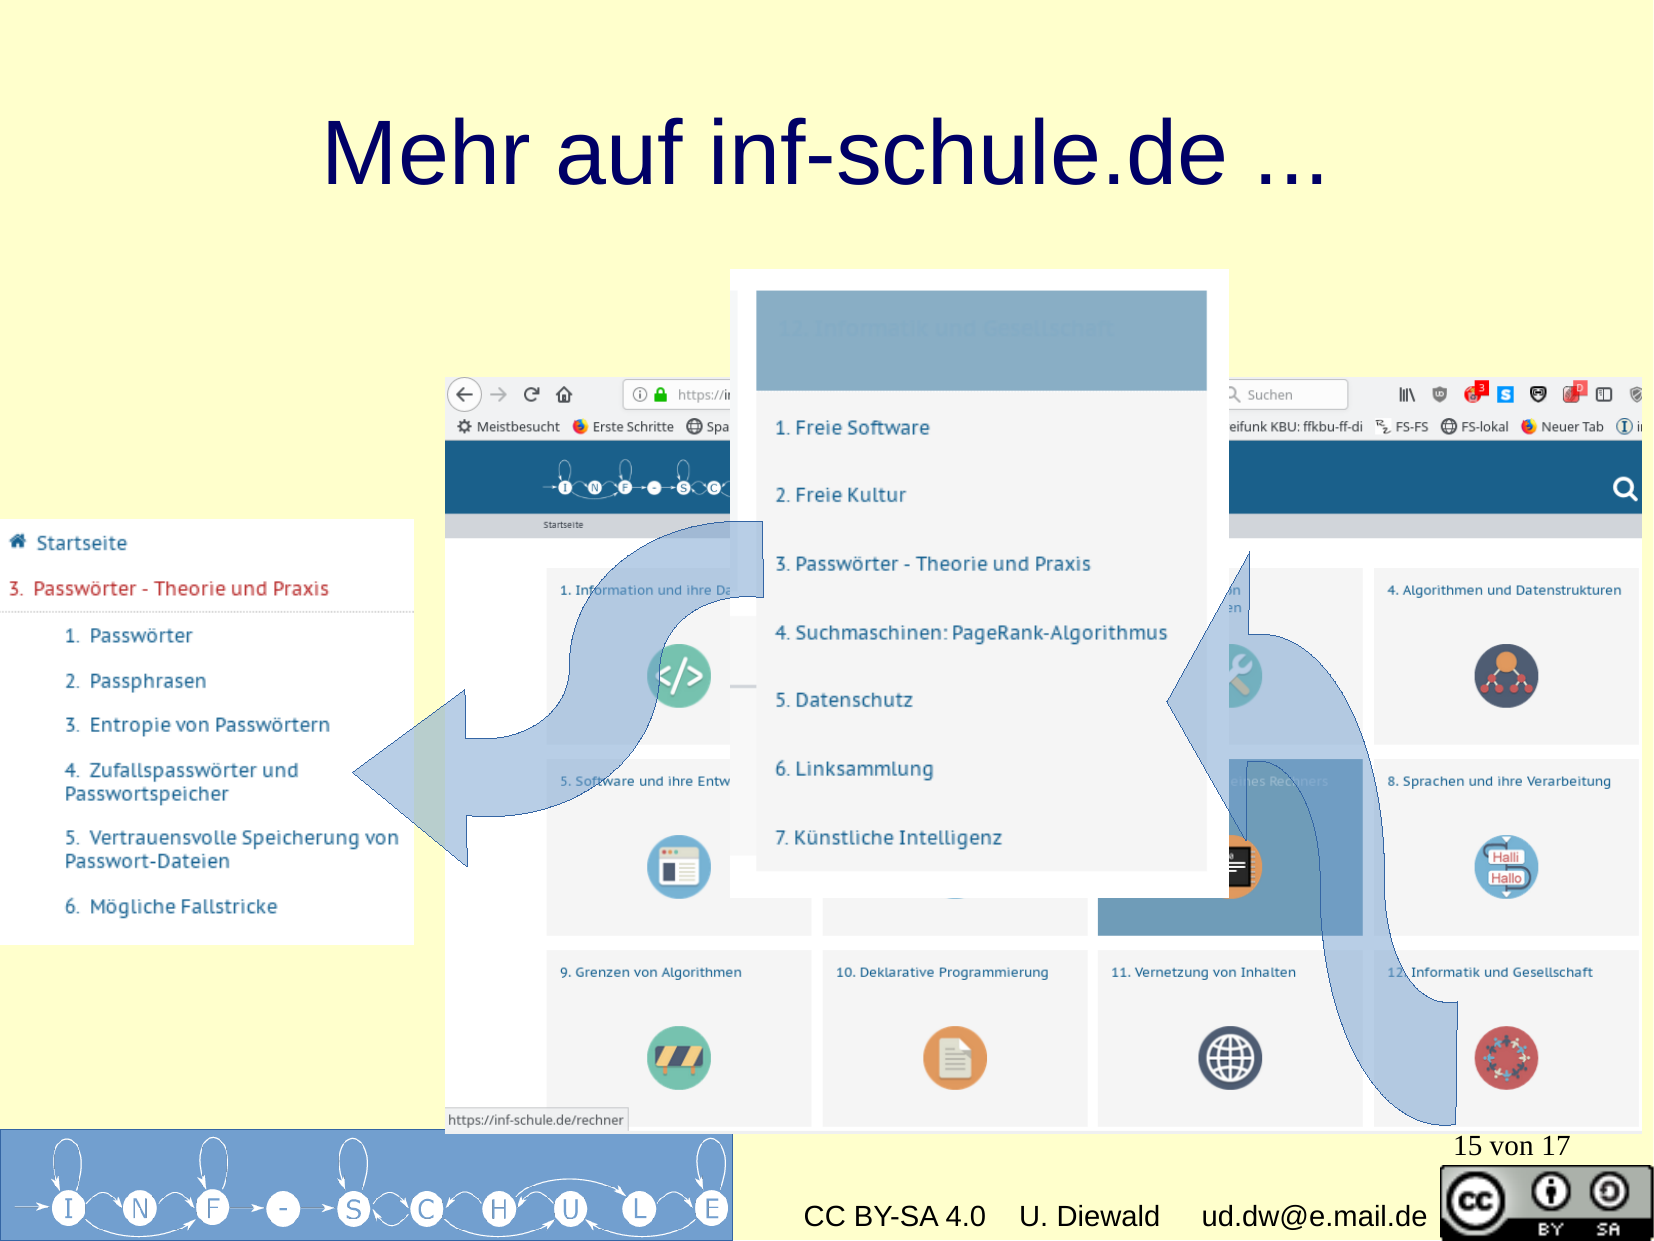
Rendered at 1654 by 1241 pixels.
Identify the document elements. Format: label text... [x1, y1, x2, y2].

text_box [352, 521, 764, 867]
text_box [1166, 551, 1458, 1126]
picture [0, 519, 414, 945]
picture [11, 269, 1642, 1240]
picture [1440, 1165, 1654, 1241]
title Mehr auf inf-schule.de ... [82, 49, 1571, 257]
